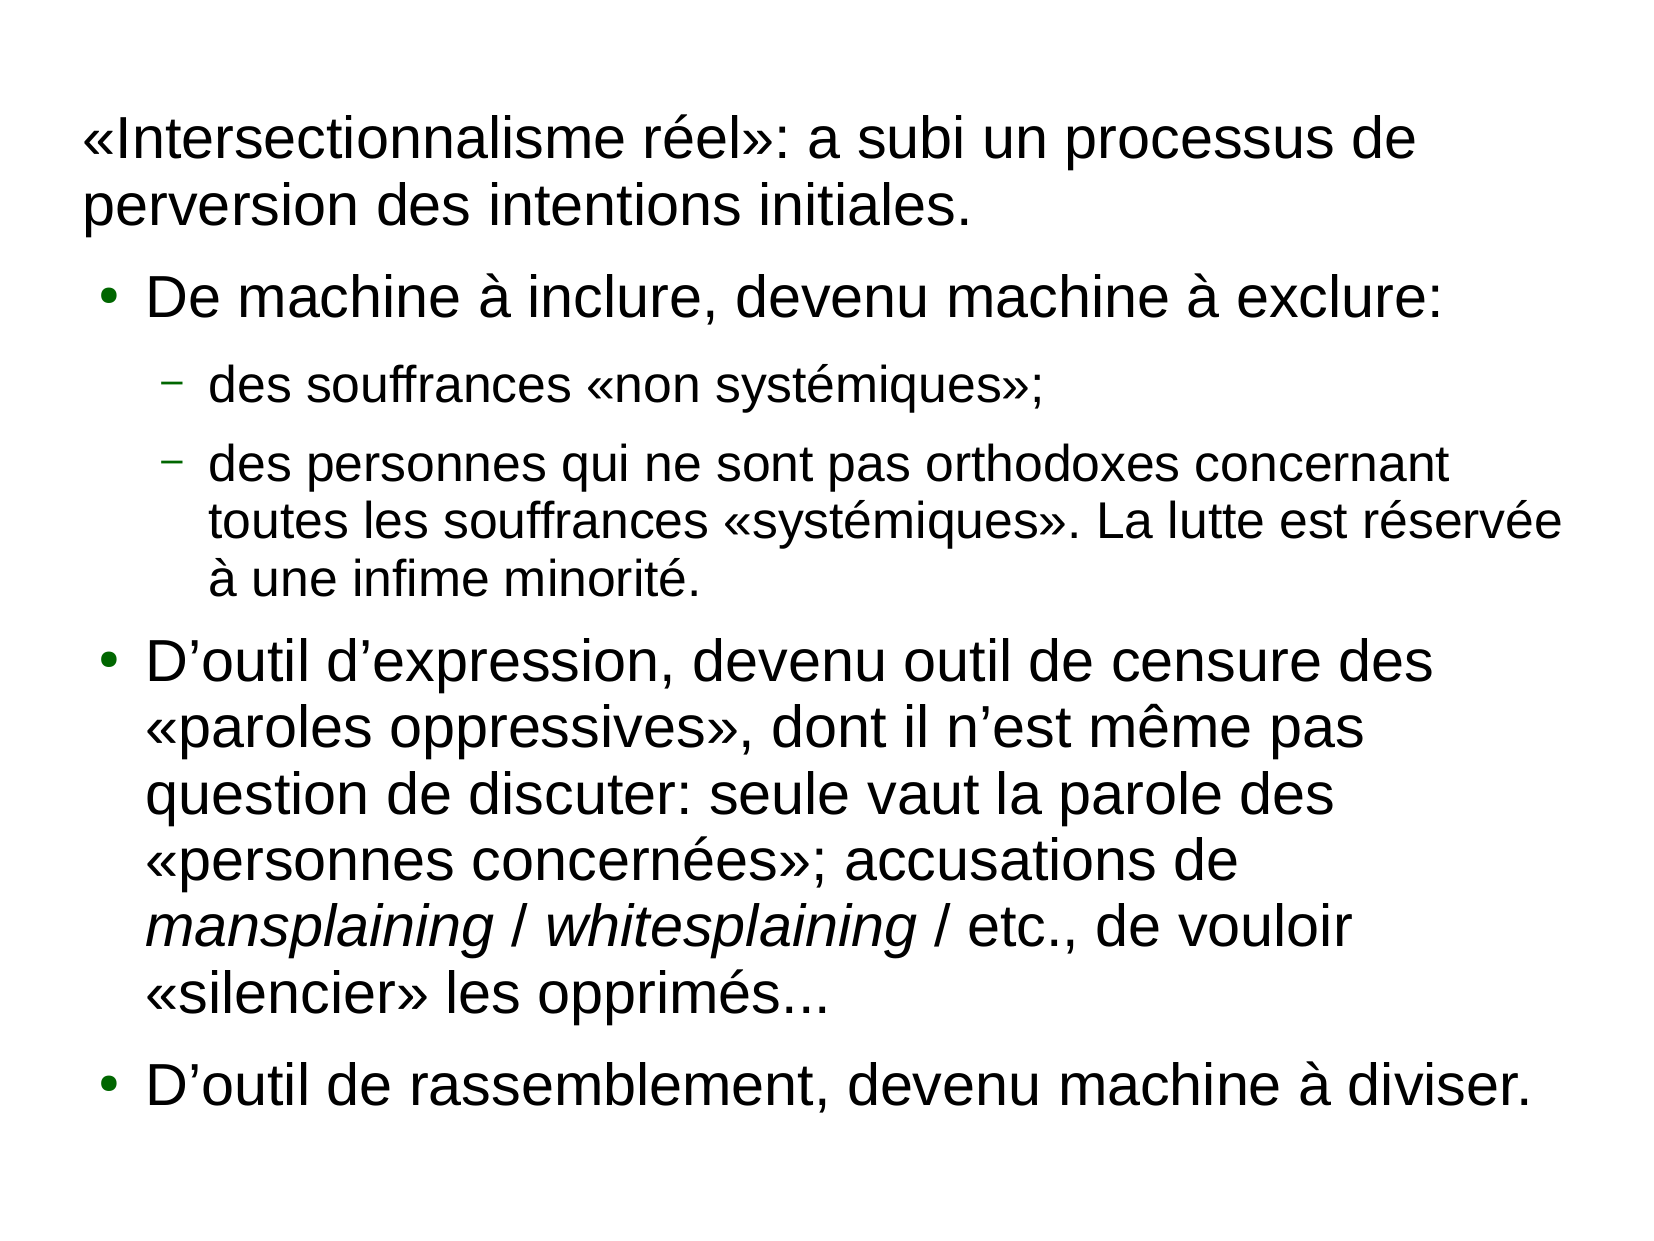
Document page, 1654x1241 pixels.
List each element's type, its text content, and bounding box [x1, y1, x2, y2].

list «Intersectionnalisme réel»: a subi un processus de perversion des intentions initiales. De machine à inclure, devenu machine à exclure: des souffrances «non systémiques»; des personnes qui ne sont pas orthodoxes concernant toutes les souffrances «systémiques». La lutte est réservée à une infime minorité. D’outil d’expression, devenu outil de censure des «paroles oppressives», dont il n’est même pas question de discuter: seule vaut la parole des «personnes concernées»; accusations de mansplaining / whitesplaining / etc., de vouloir «silencier» les opprimés... D’outil de rassemblement, devenu machine à diviser. [82, 105, 1571, 1141]
